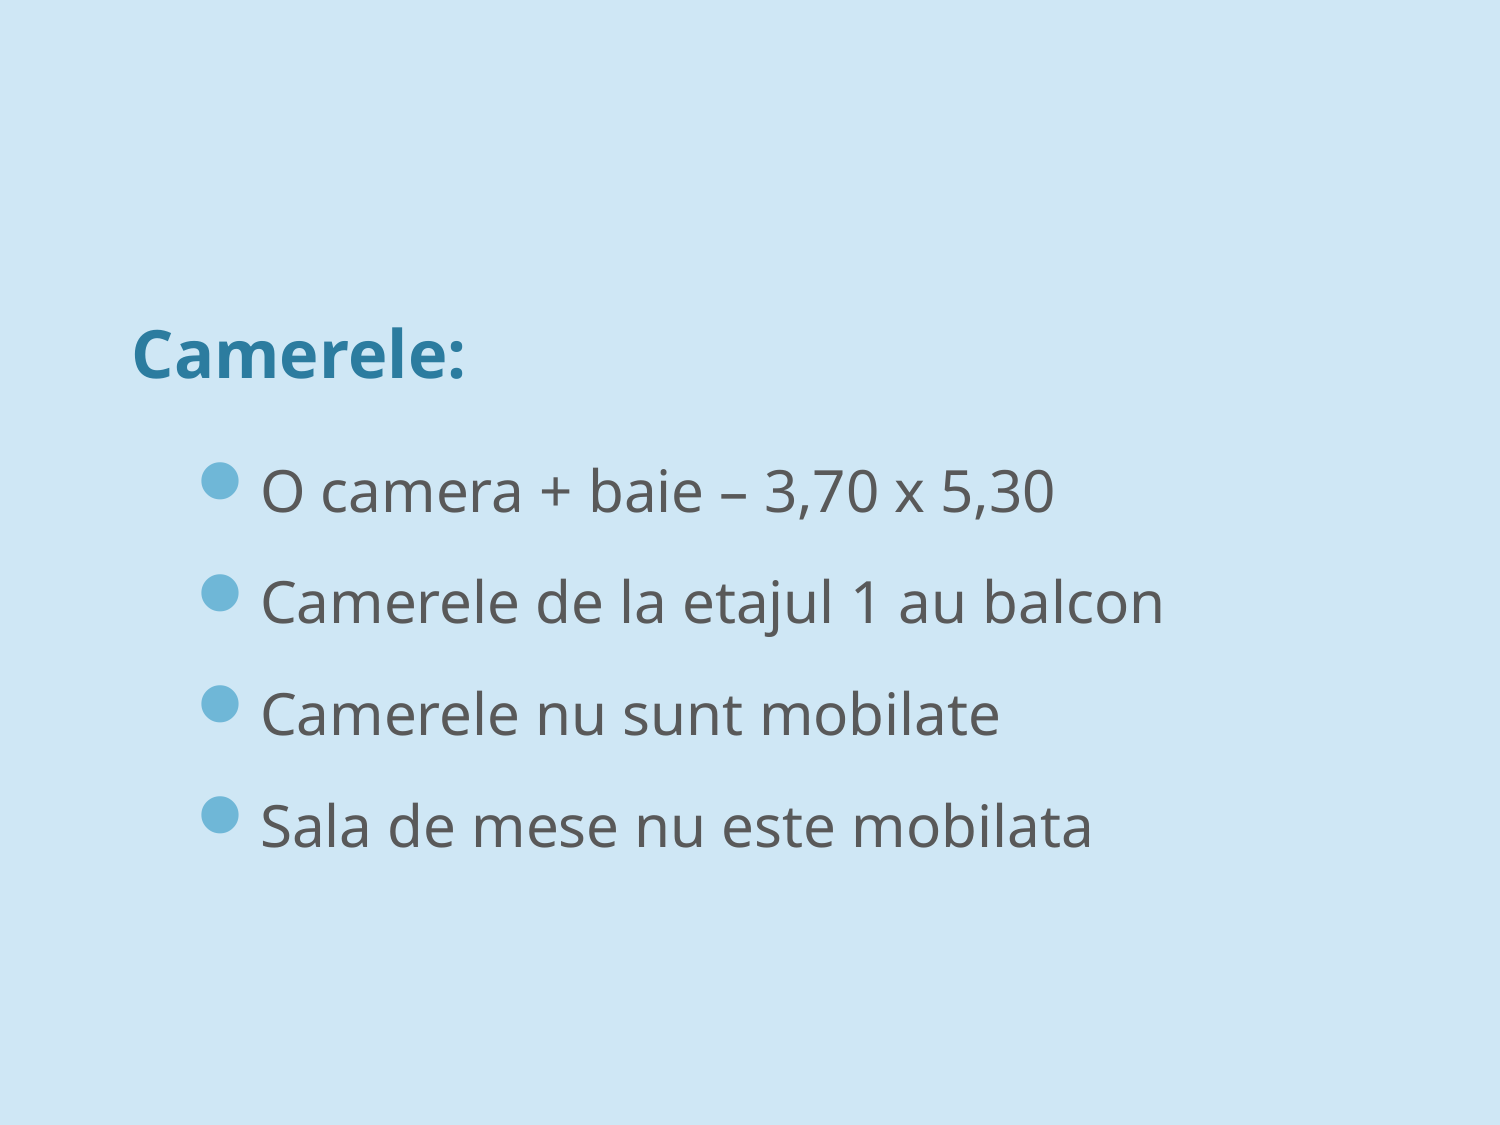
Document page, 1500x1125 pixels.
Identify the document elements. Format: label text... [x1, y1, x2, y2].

title Camerele: [116, 180, 1437, 400]
list O camera + baie – 3,70 x 5,30 Camerele de la etajul 1 au balcon Camerele nu sunt mobilate Sala de mese nu este mobilata [180, 446, 1226, 1125]
